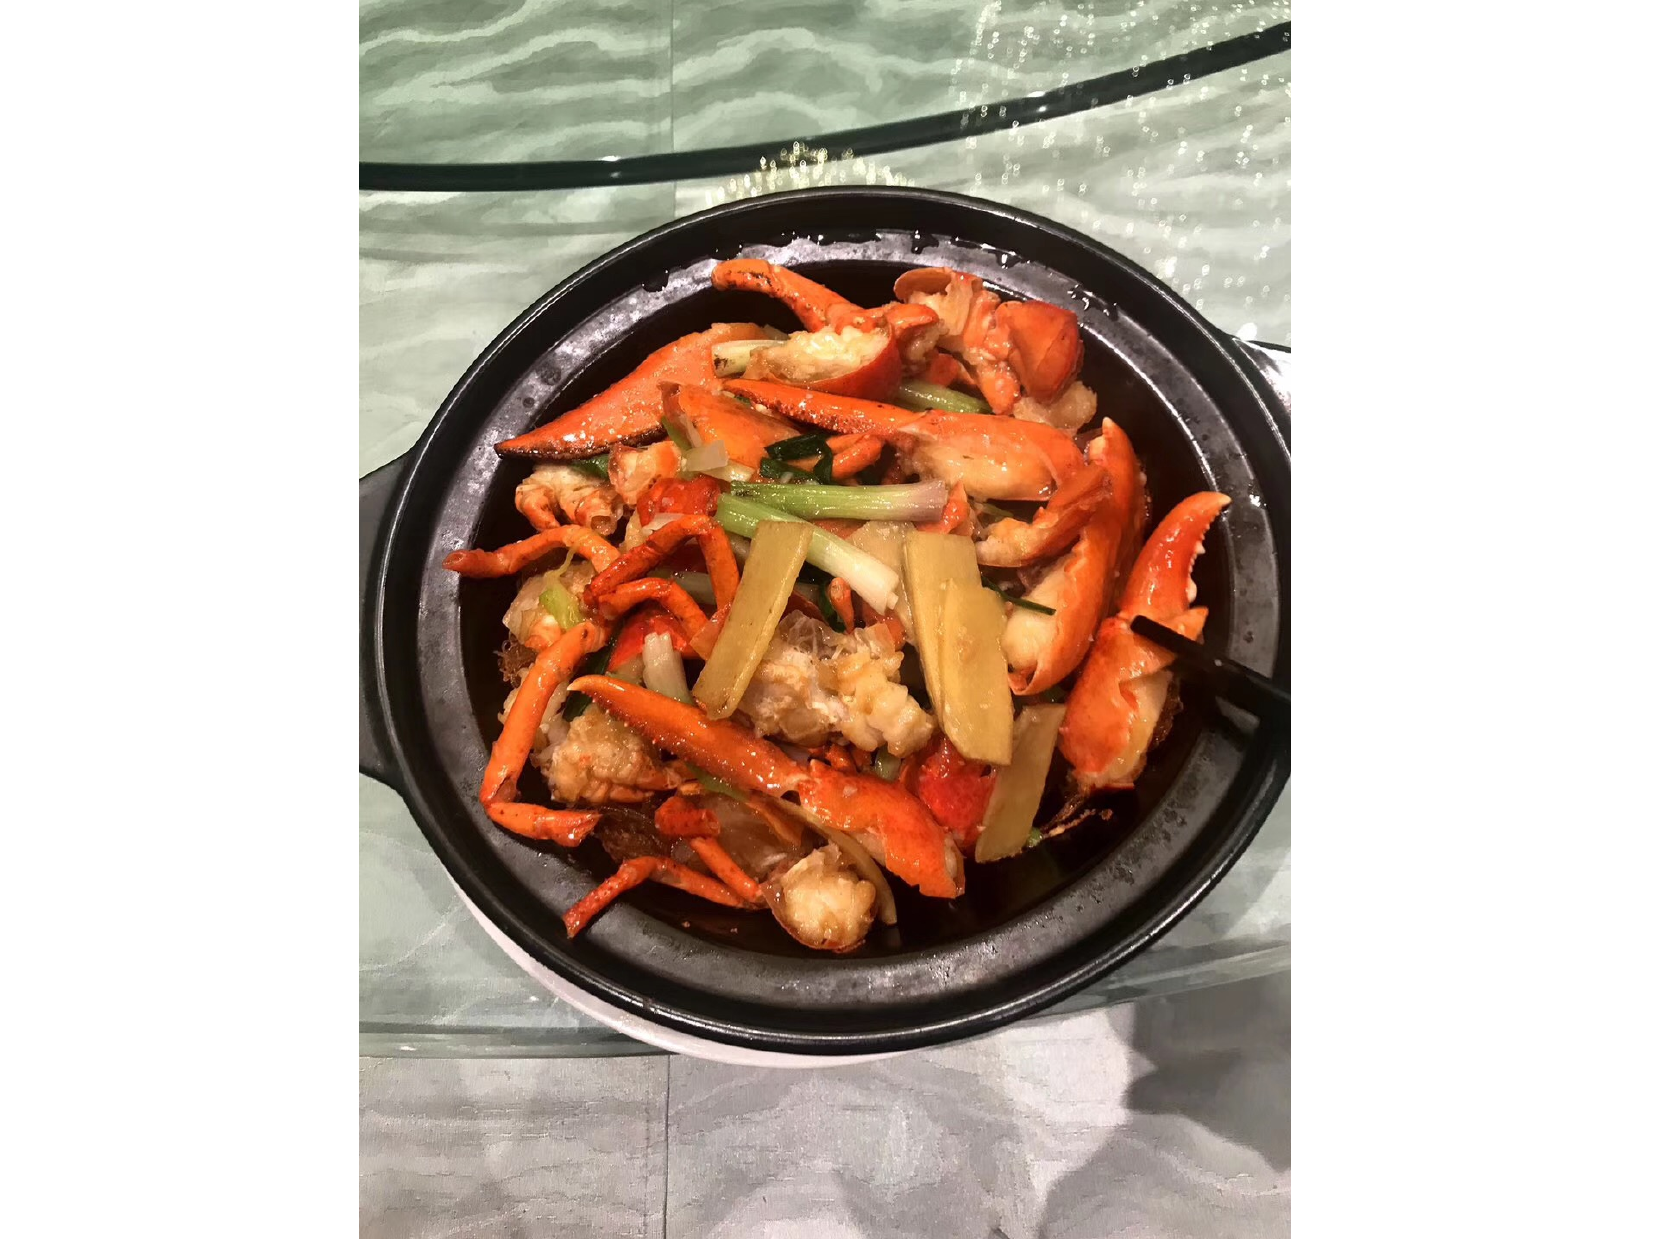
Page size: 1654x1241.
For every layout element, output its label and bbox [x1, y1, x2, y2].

picture [359, 0, 1291, 1239]
